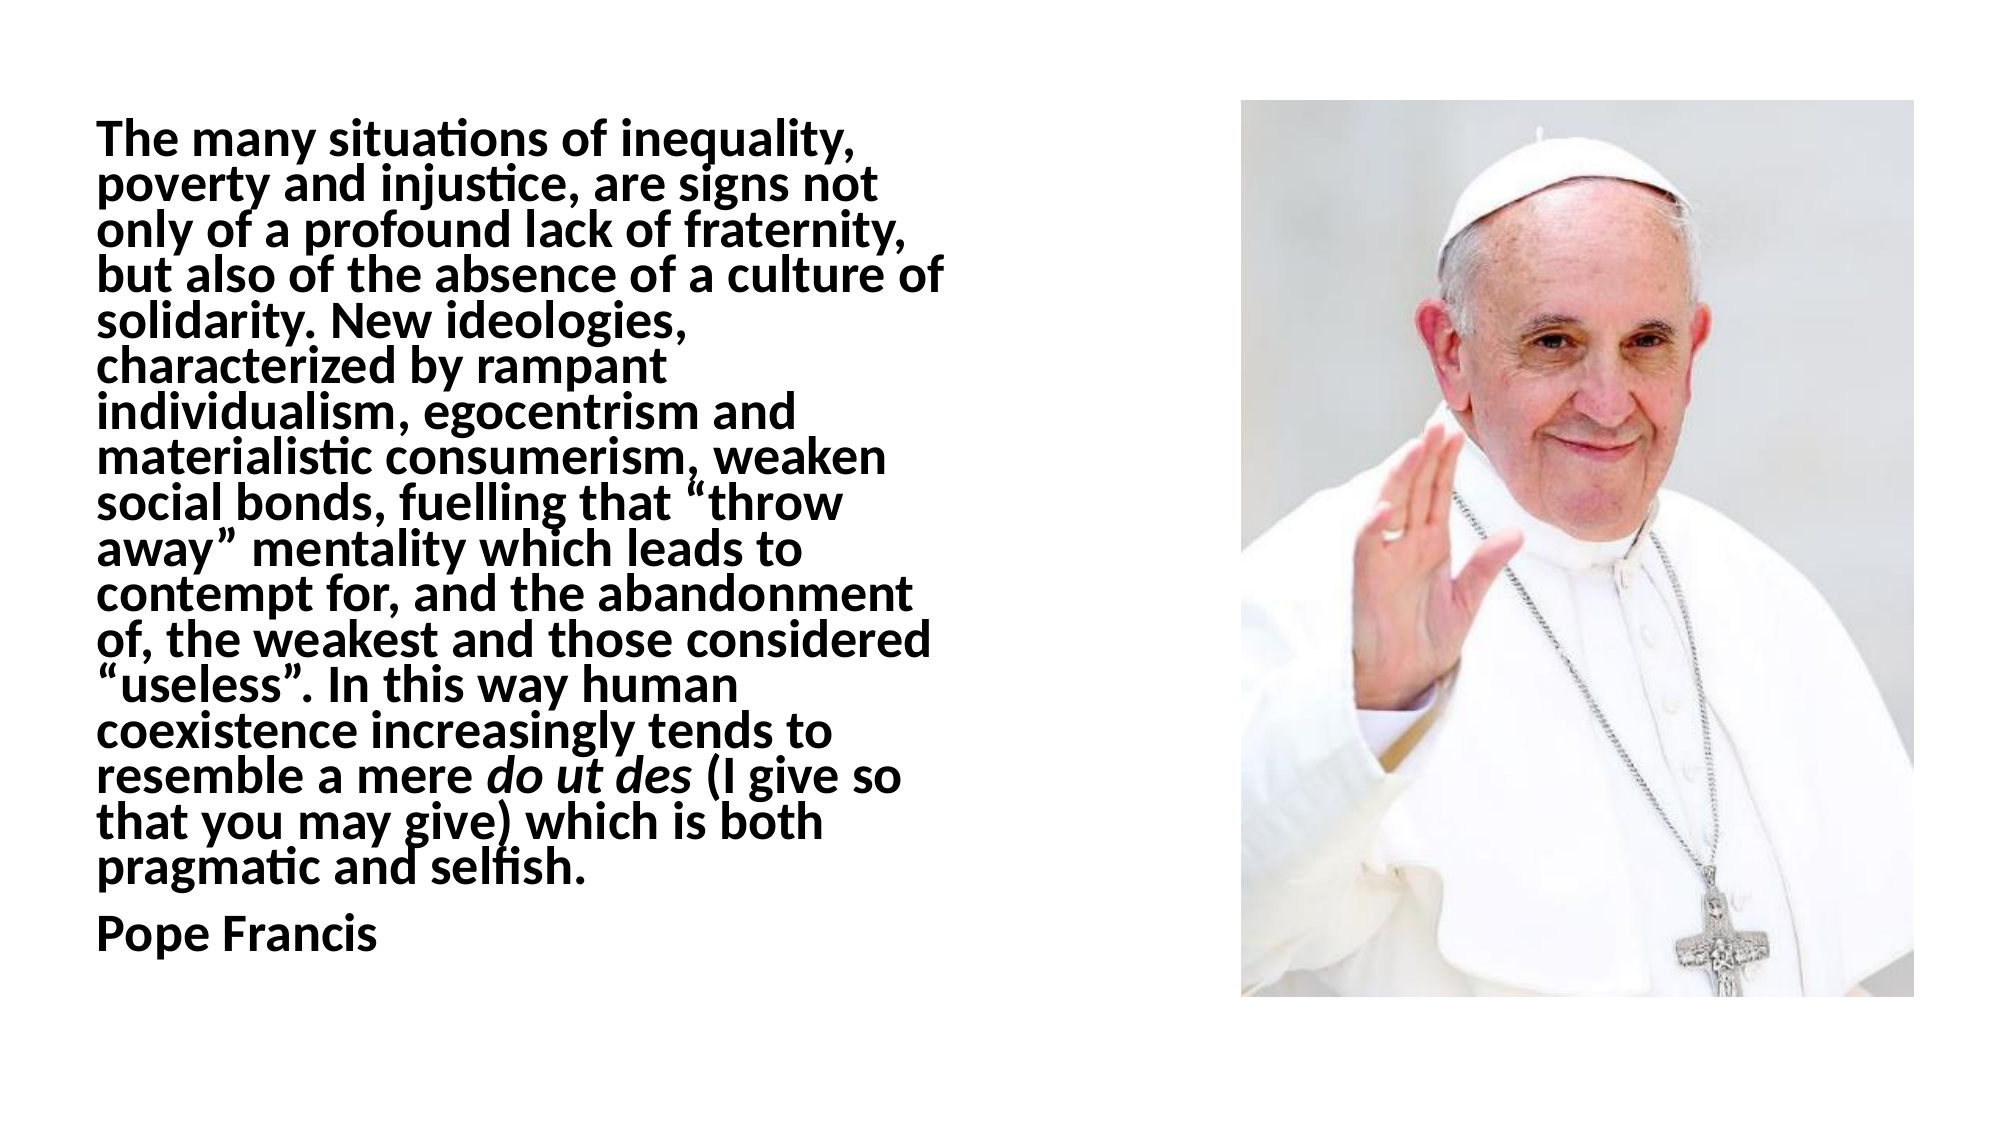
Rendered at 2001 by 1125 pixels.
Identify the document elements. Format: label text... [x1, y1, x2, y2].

picture [1241, 100, 1914, 997]
list The many situations of inequality, poverty and injustice, are signs not only of a profound lack of fraternity, but also of the absence of a culture of solidarity. New ideologies, characterized by rampant individualism, egocentrism and materialistic consumerism, weaken social bonds, fuelling that “throw away” mentality which leads to contempt for, and the abandonment of, the weakest and those considered “useless”. In this way human coexistence increasingly tends to resemble a mere do ut des (I give so that you may give) which is both pragmatic and selfish. Pope Francis [81, 112, 988, 1013]
